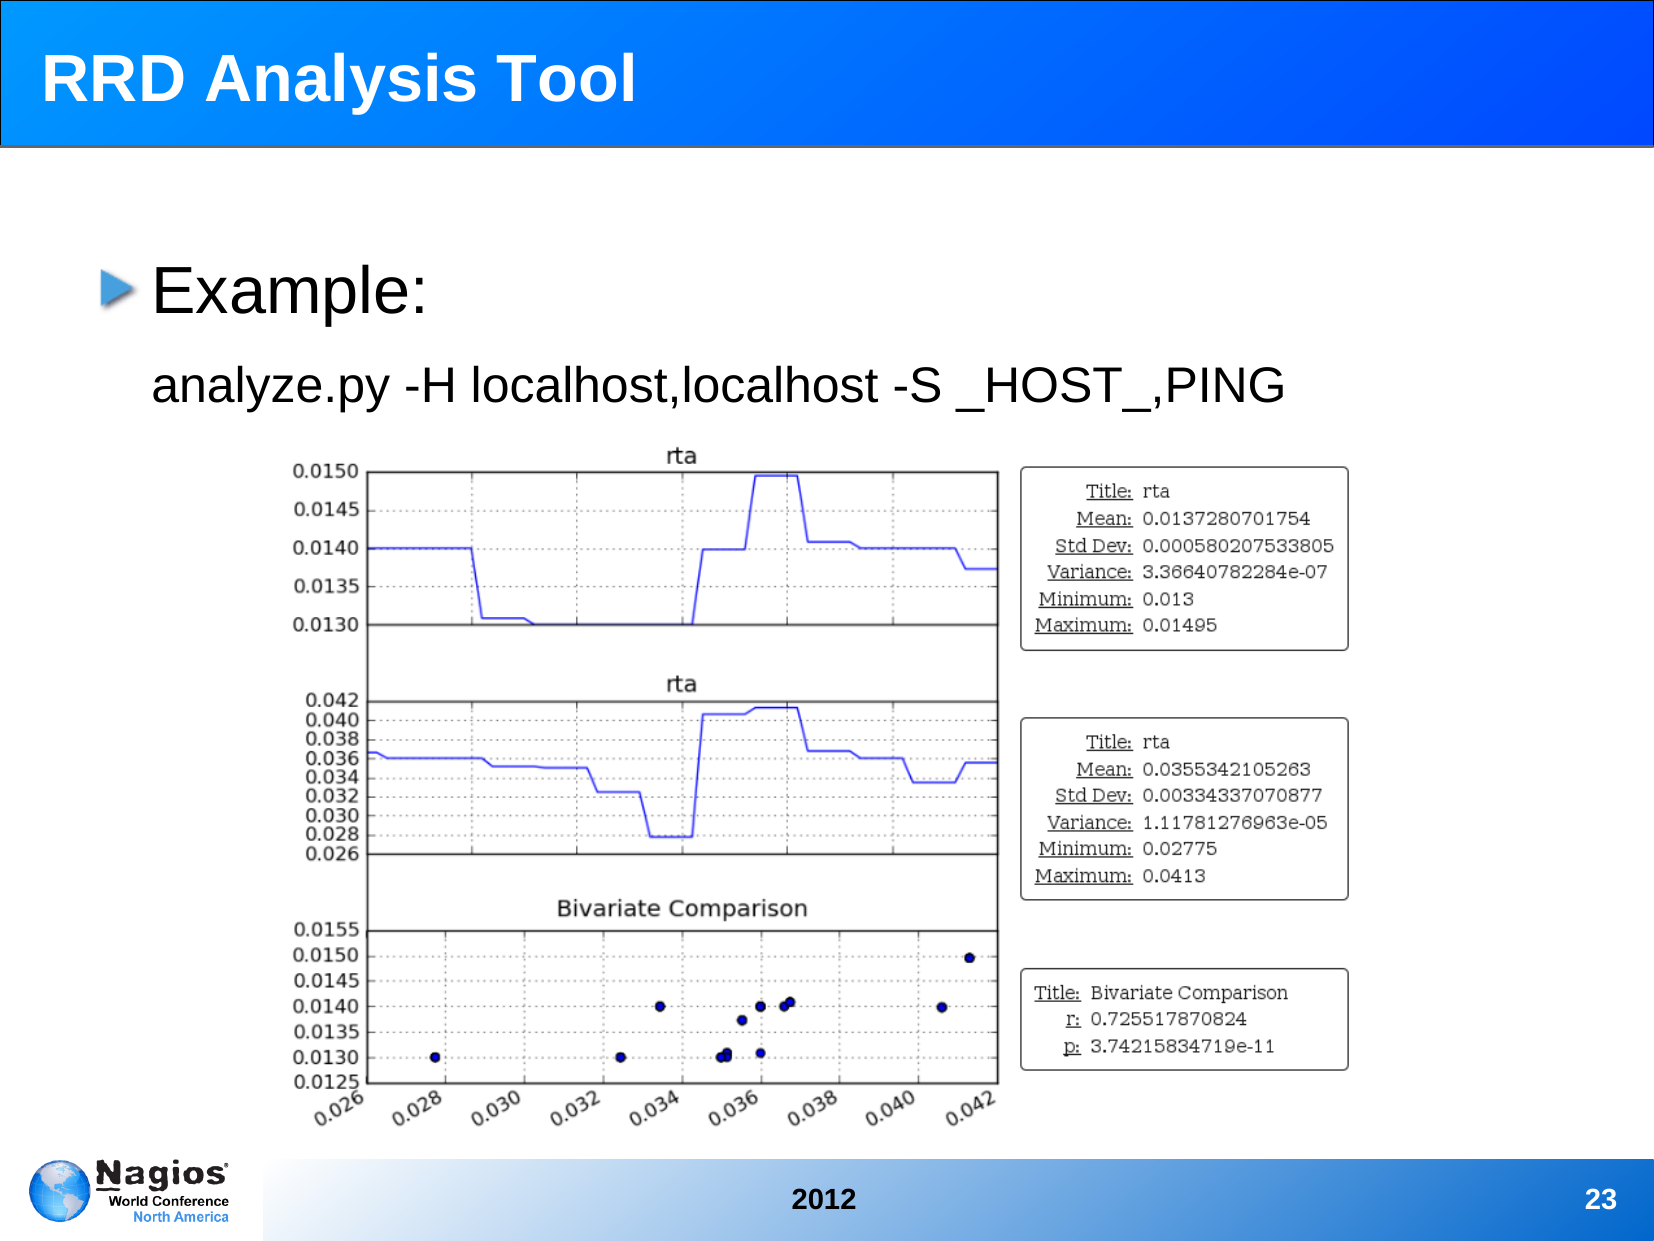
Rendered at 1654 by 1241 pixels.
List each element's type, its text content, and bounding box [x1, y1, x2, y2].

picture [288, 438, 1384, 1141]
title RRD Analysis Tool [41, 29, 1248, 127]
list Example: analyze.py -H localhost,localhost -S _HOST_,PING [80, 253, 1569, 1072]
picture [29, 1159, 229, 1235]
